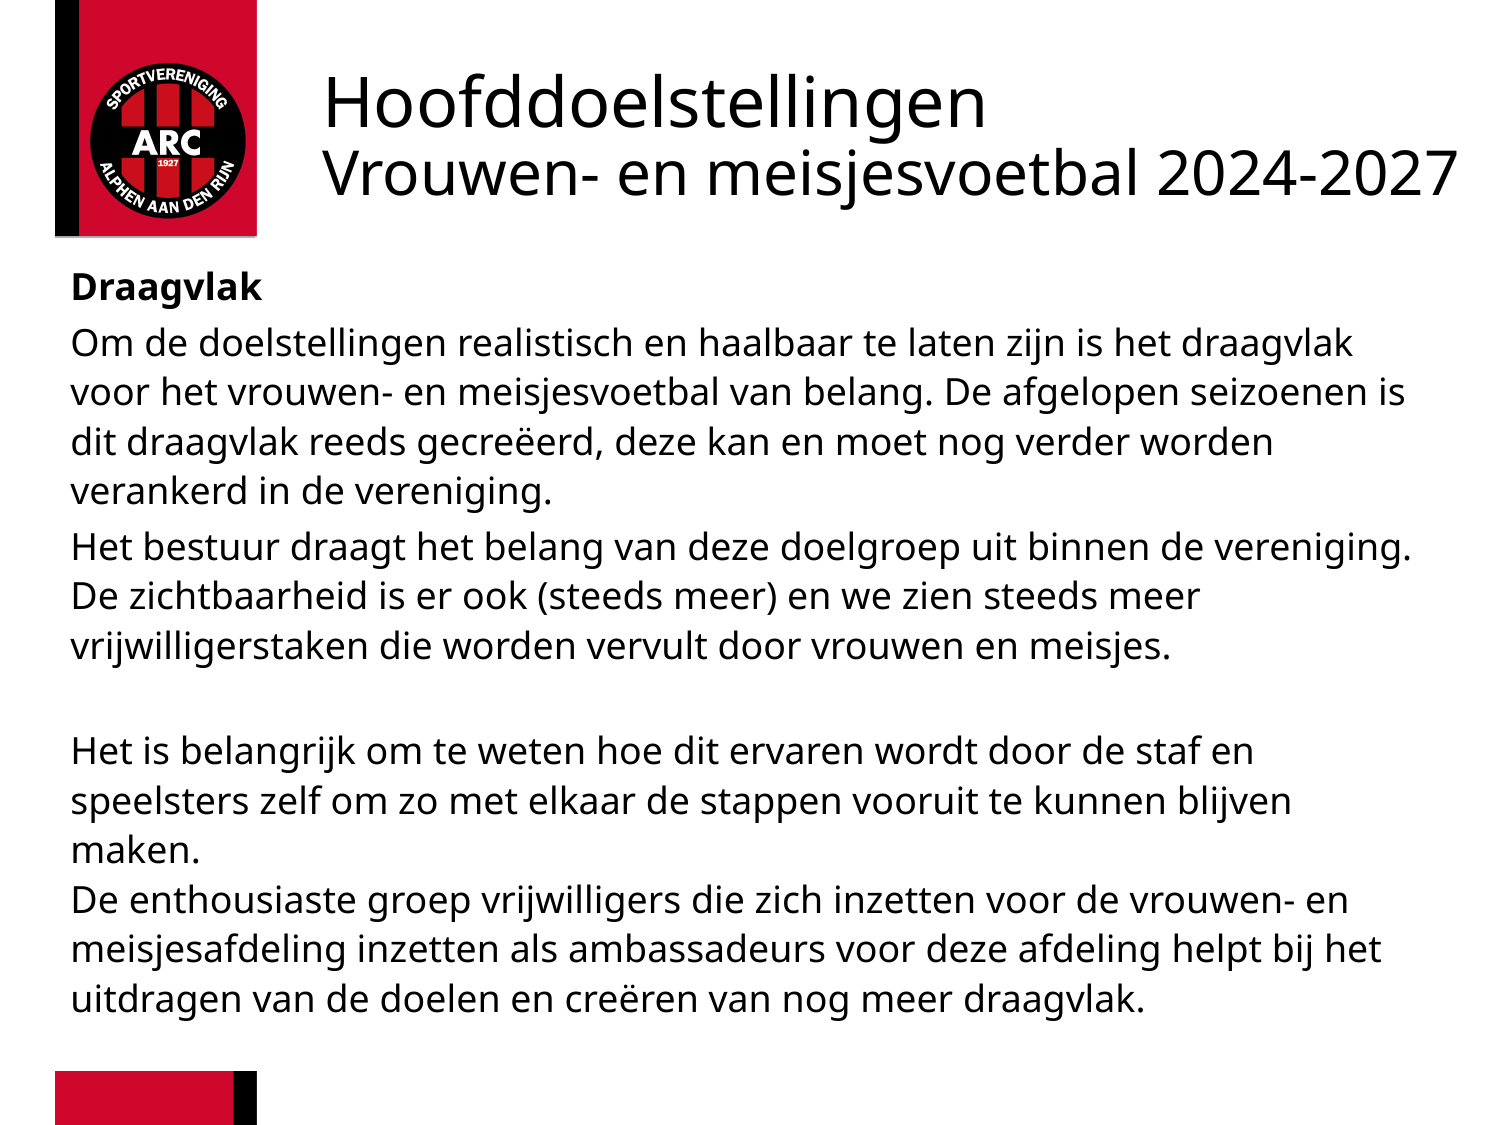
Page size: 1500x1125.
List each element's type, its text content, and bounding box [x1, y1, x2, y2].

picture [55, 1072, 257, 1125]
picture [55, 0, 257, 236]
text_box Hoofddoelstellingen Vrouwen- en meisjesvoetbal 2024-2027 [307, 59, 1490, 236]
text_box Draagvlak Om de doelstellingen realistisch en haalbaar te laten zijn is het draagvlak voor het vrouwen- en meisjesvoetbal van belang. De afgelopen seizoenen is dit draagvlak reeds gecreëerd, deze kan en moet nog verder worden verankerd in de vereniging. Het bestuur draagt het belang van deze doelgroep uit binnen de vereniging. De zichtbaarheid is er ook (steeds meer) en we zien steeds meer vrijwilligerstaken die worden vervult door vrouwen en meisjes. Het is belangrijk om te weten hoe dit ervaren wordt door de staf en speelsters zelf om zo met elkaar de stappen vooruit te kunnen blijven maken. De enthousiaste groep vrijwilligers die zich inzetten voor de vrouwen- en meisjesafdeling inzetten als ambassadeurs voor deze afdeling helpt bij het uitdragen van de doelen en creëren van nog meer draagvlak. [55, 251, 1445, 1125]
